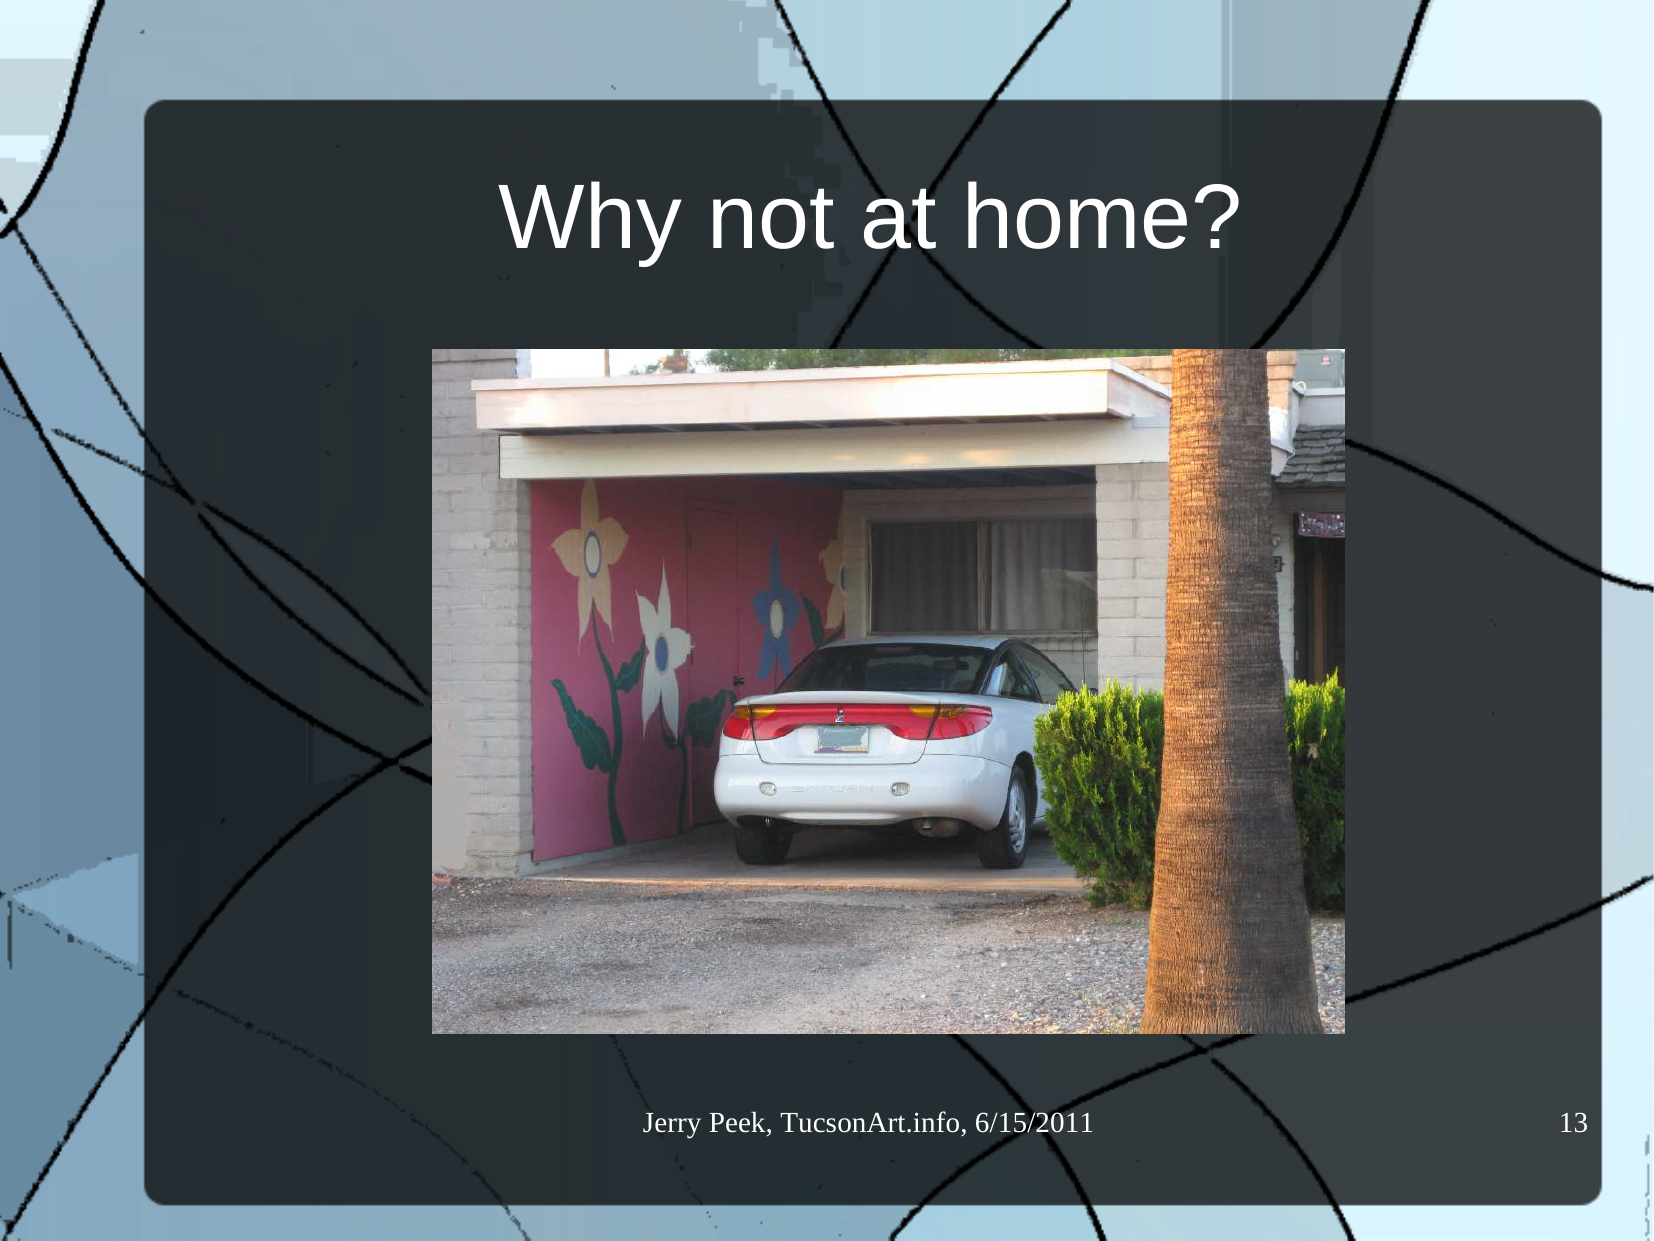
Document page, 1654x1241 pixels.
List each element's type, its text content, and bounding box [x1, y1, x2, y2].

picture [0, 0, 1654, 1241]
title Why not at home? [159, 108, 1583, 325]
